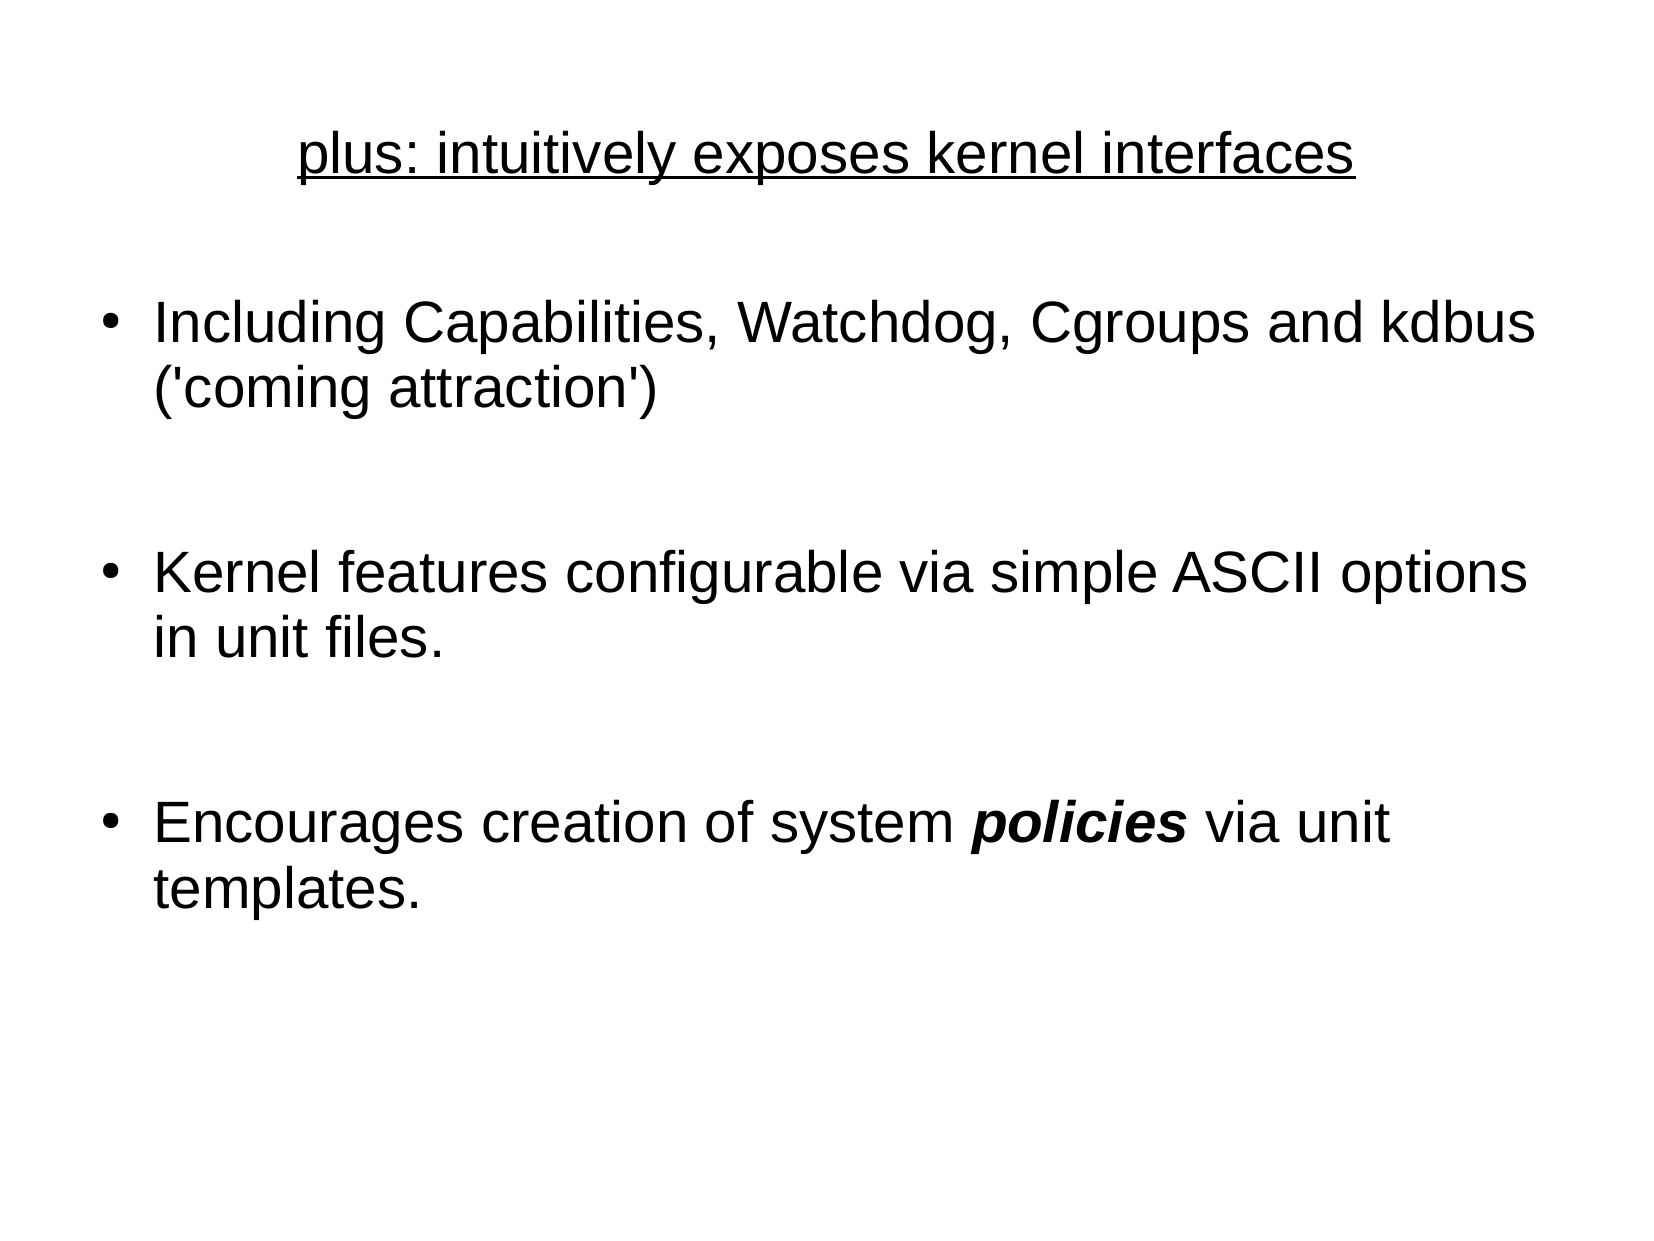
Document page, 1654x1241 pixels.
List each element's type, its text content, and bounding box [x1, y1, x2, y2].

title plus: intuitively exposes kernel interfaces [82, 49, 1571, 257]
list Including Capabilities, Watchdog, Cgroups and kdbus ('coming attraction') Kernel features configurable via simple ASCII options in unit files. Encourages creation of system policies via unit templates. [82, 290, 1571, 1010]
